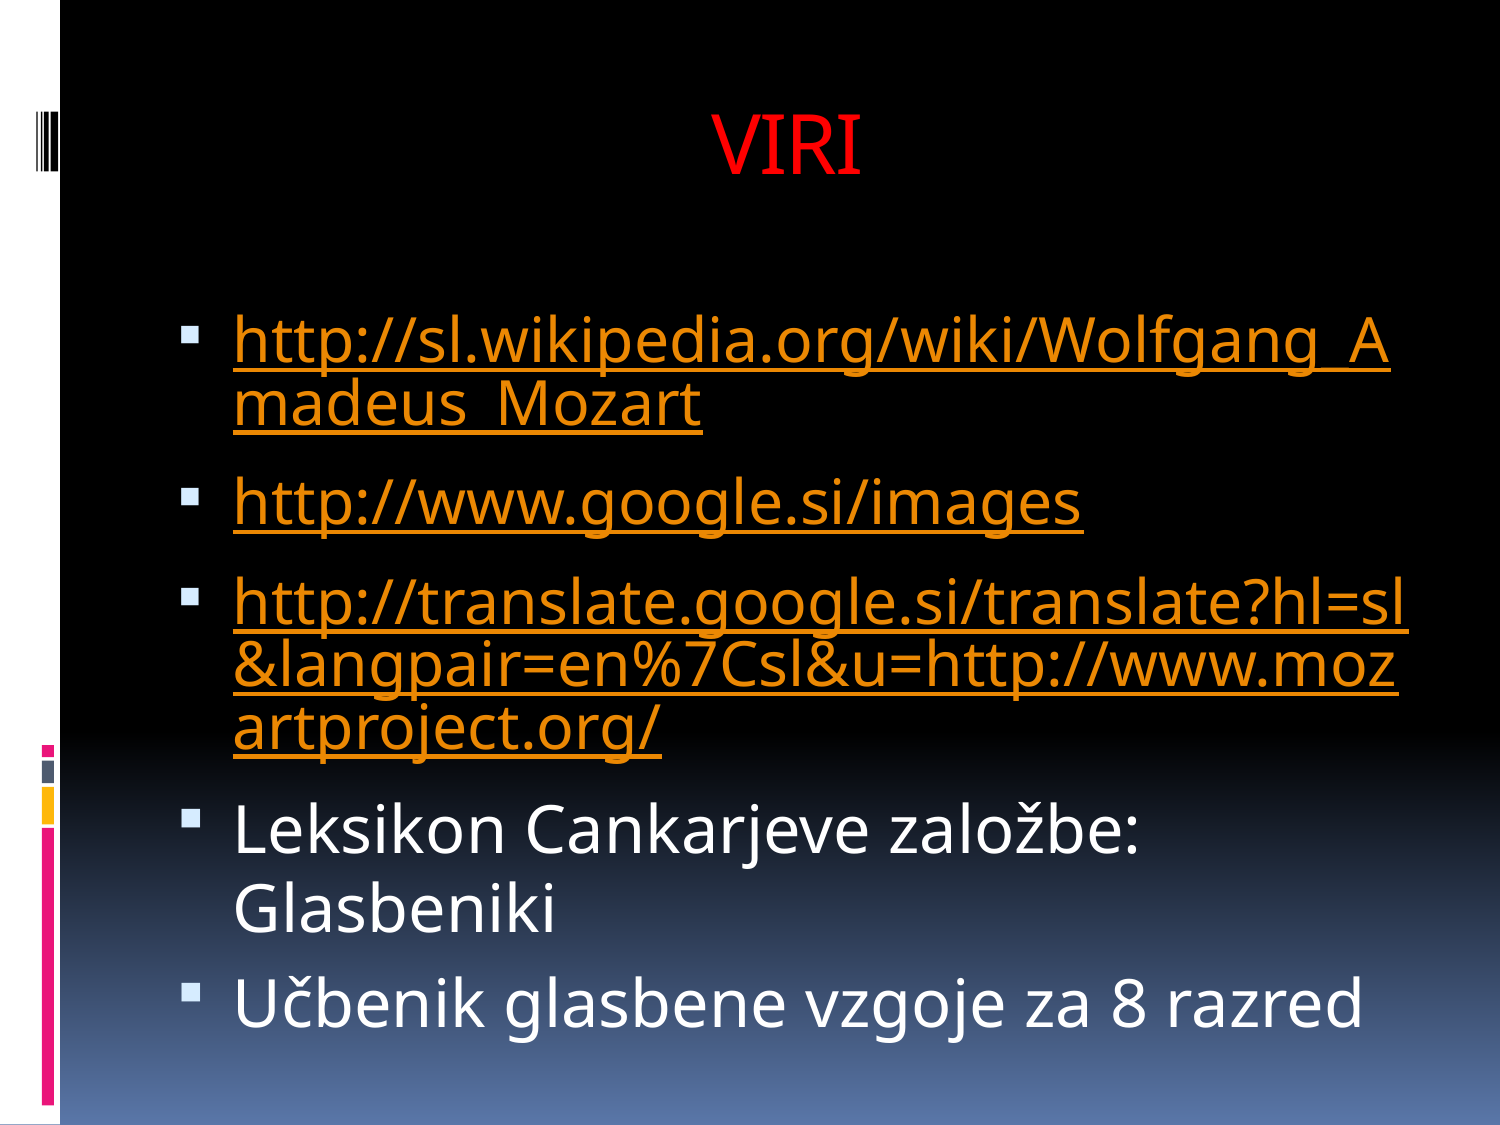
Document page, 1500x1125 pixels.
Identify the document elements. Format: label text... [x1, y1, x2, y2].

list http://sl.wikipedia.org/wiki/Wolfgang_Amadeus_Mozart http://www.google.si/images http://translate.google.si/translate?hl=sl&langpair=en%7Csl&u=http://www.mozartproject.org/ Leksikon Cankarjeve založbe: Glasbeniki Učbenik glasbene vzgoje za 8 razred [150, 292, 1425, 1043]
title VIRI [150, 84, 1425, 235]
